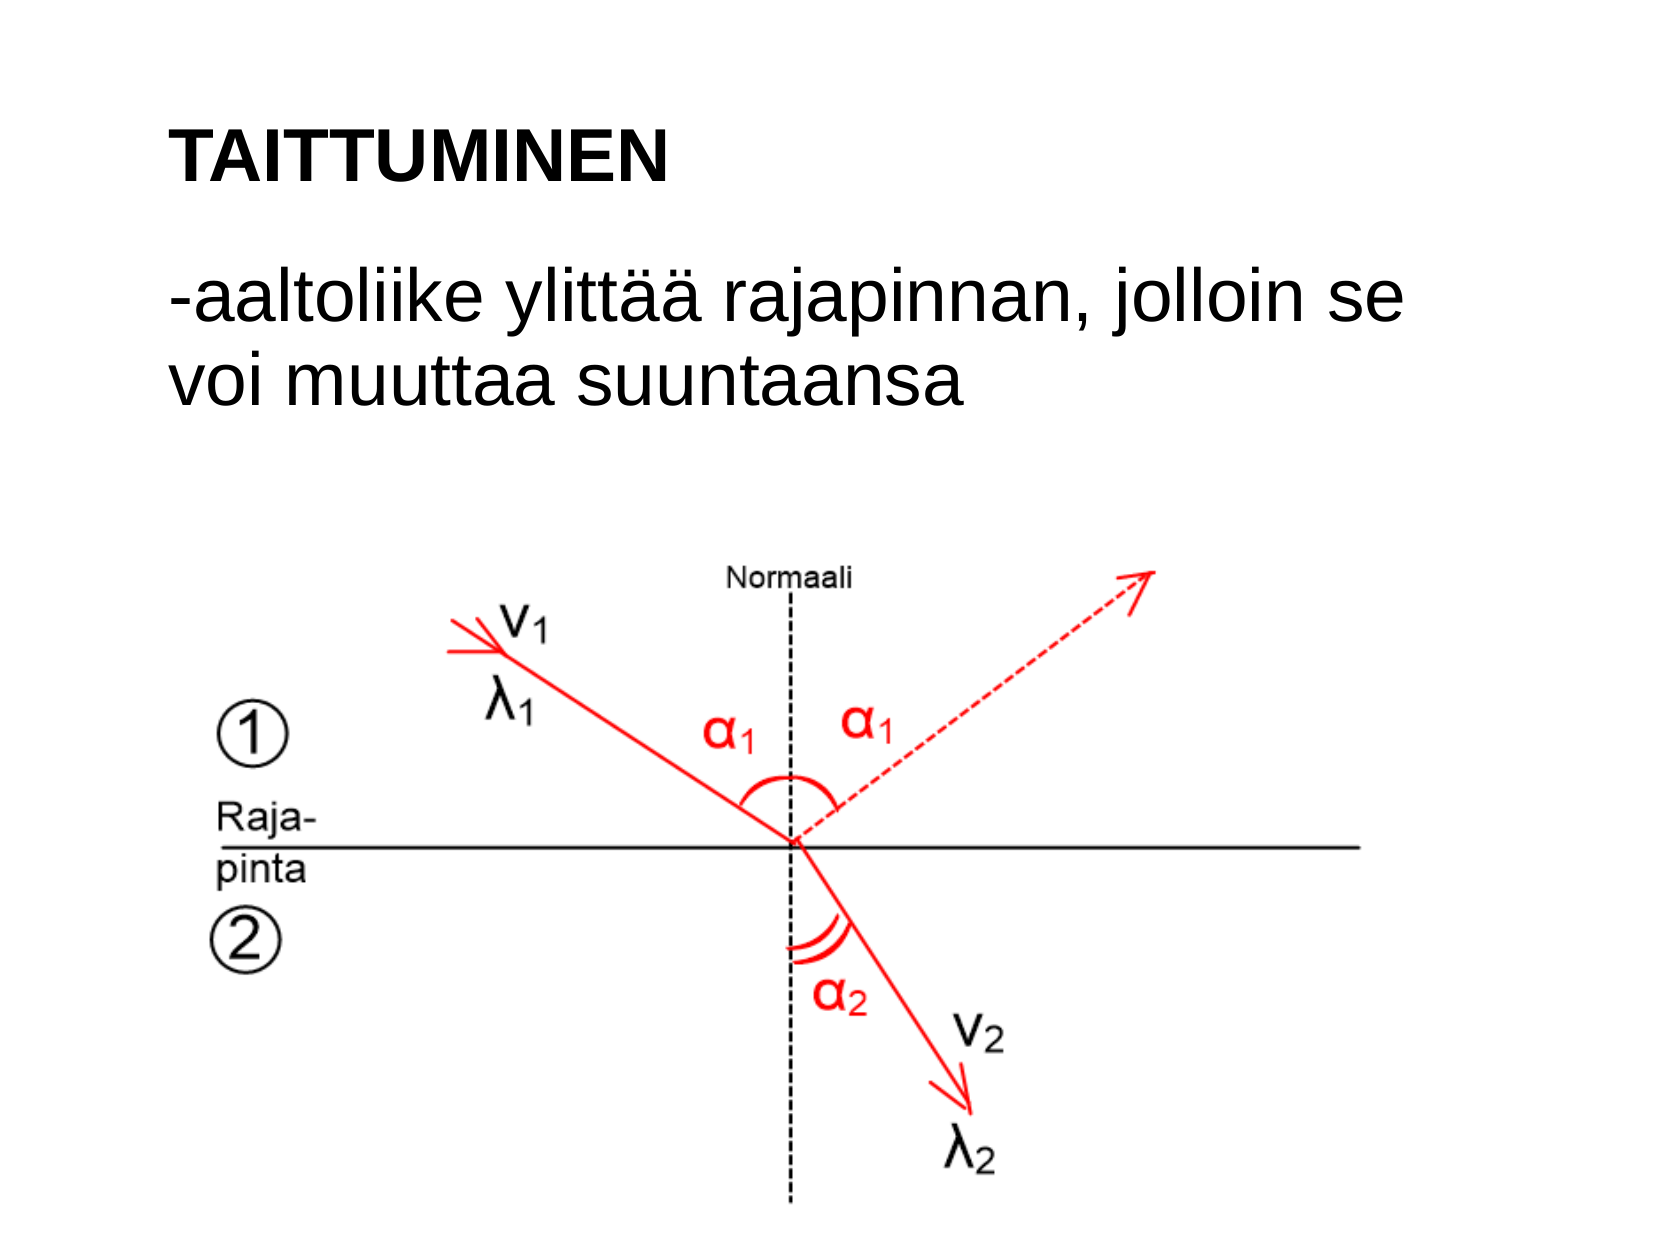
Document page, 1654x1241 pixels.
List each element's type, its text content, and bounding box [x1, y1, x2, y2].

picture [118, 509, 1388, 1205]
text_box TAITTUMINEN -aaltoliike ylittää rajapinnan, jolloin se voi muuttaa suuntaansa [153, 106, 1536, 429]
